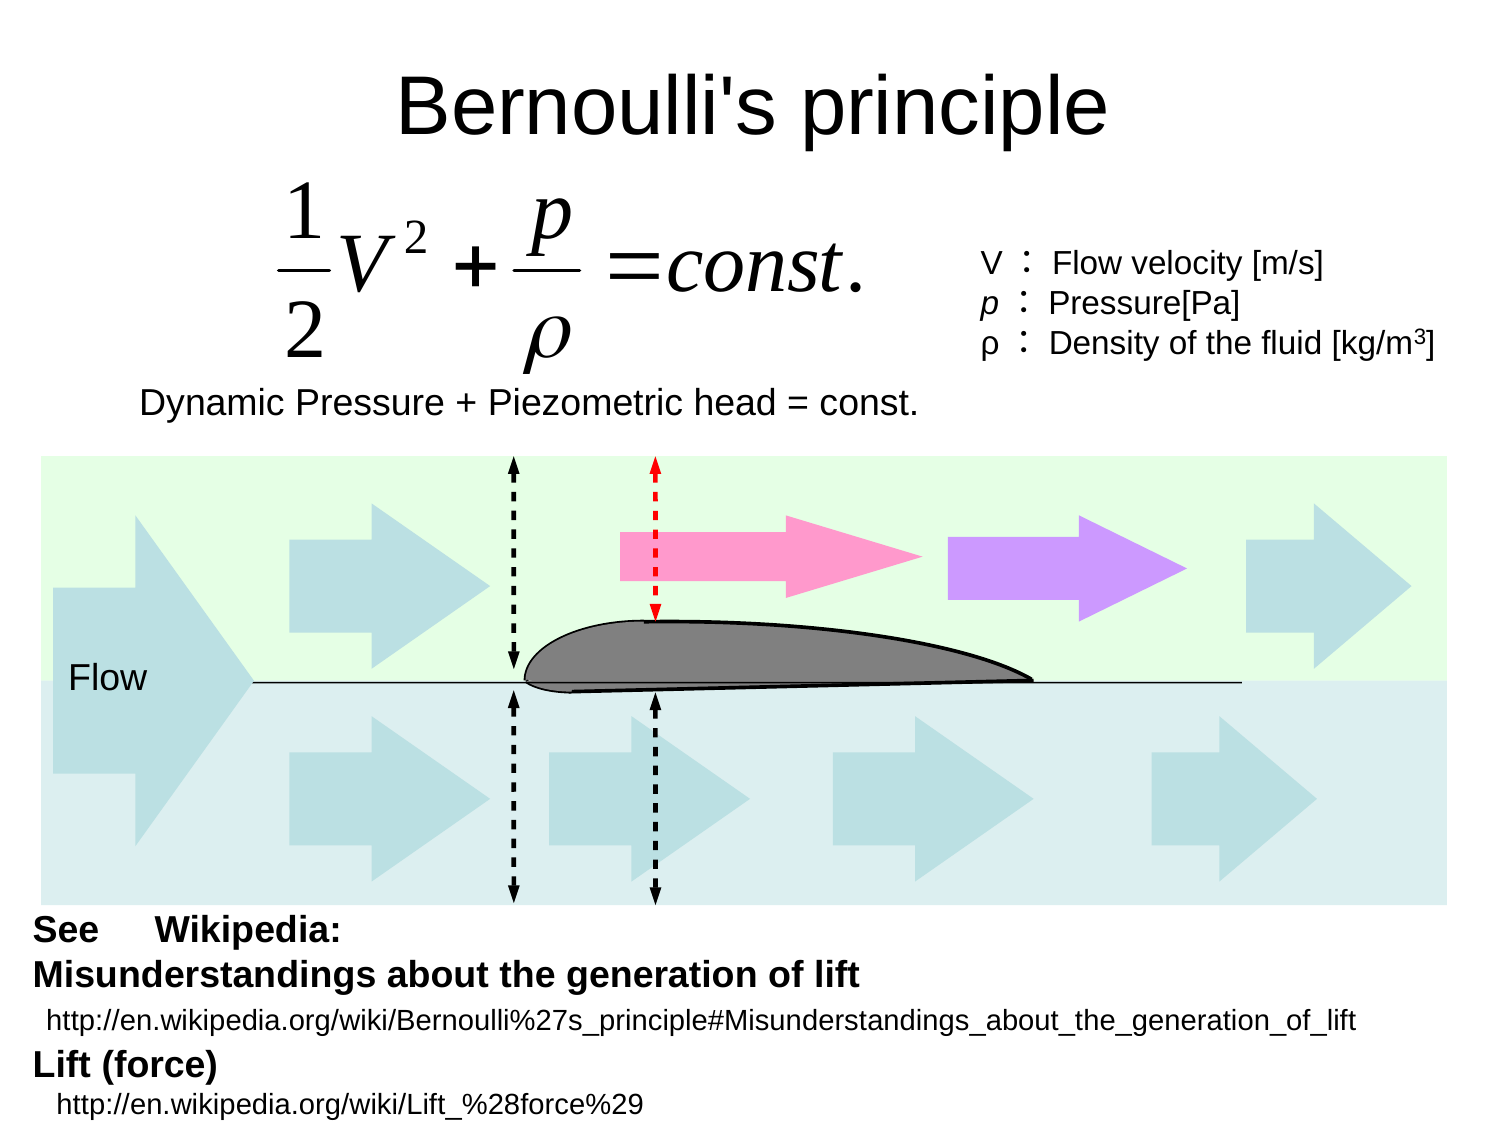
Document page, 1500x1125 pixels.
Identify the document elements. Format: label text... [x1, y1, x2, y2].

text_box http://en.wikipedia.org/wiki/Lift_%28force%29 [41, 1078, 1057, 1125]
text_box See Wikipedia: Misunderstandings about the generation of lift Lift (force) [18, 898, 876, 1125]
chart [264, 158, 875, 390]
text_box [41, 456, 1447, 905]
text_box Flow [53, 645, 266, 706]
text_box V：Flow velocity [m/s] p：Pressure[Pa] ρ：Density of the fluid [kg/m3] [966, 234, 1451, 368]
title Bernoulli's principle [17, 7, 1489, 195]
text_box Dynamic Pressure + Piezometric head = const. [124, 370, 1329, 431]
text_box http://en.wikipedia.org/wiki/Bernoulli%27s_principle#Misunderstandings_about_the_generation_of_lift [31, 994, 1374, 1044]
